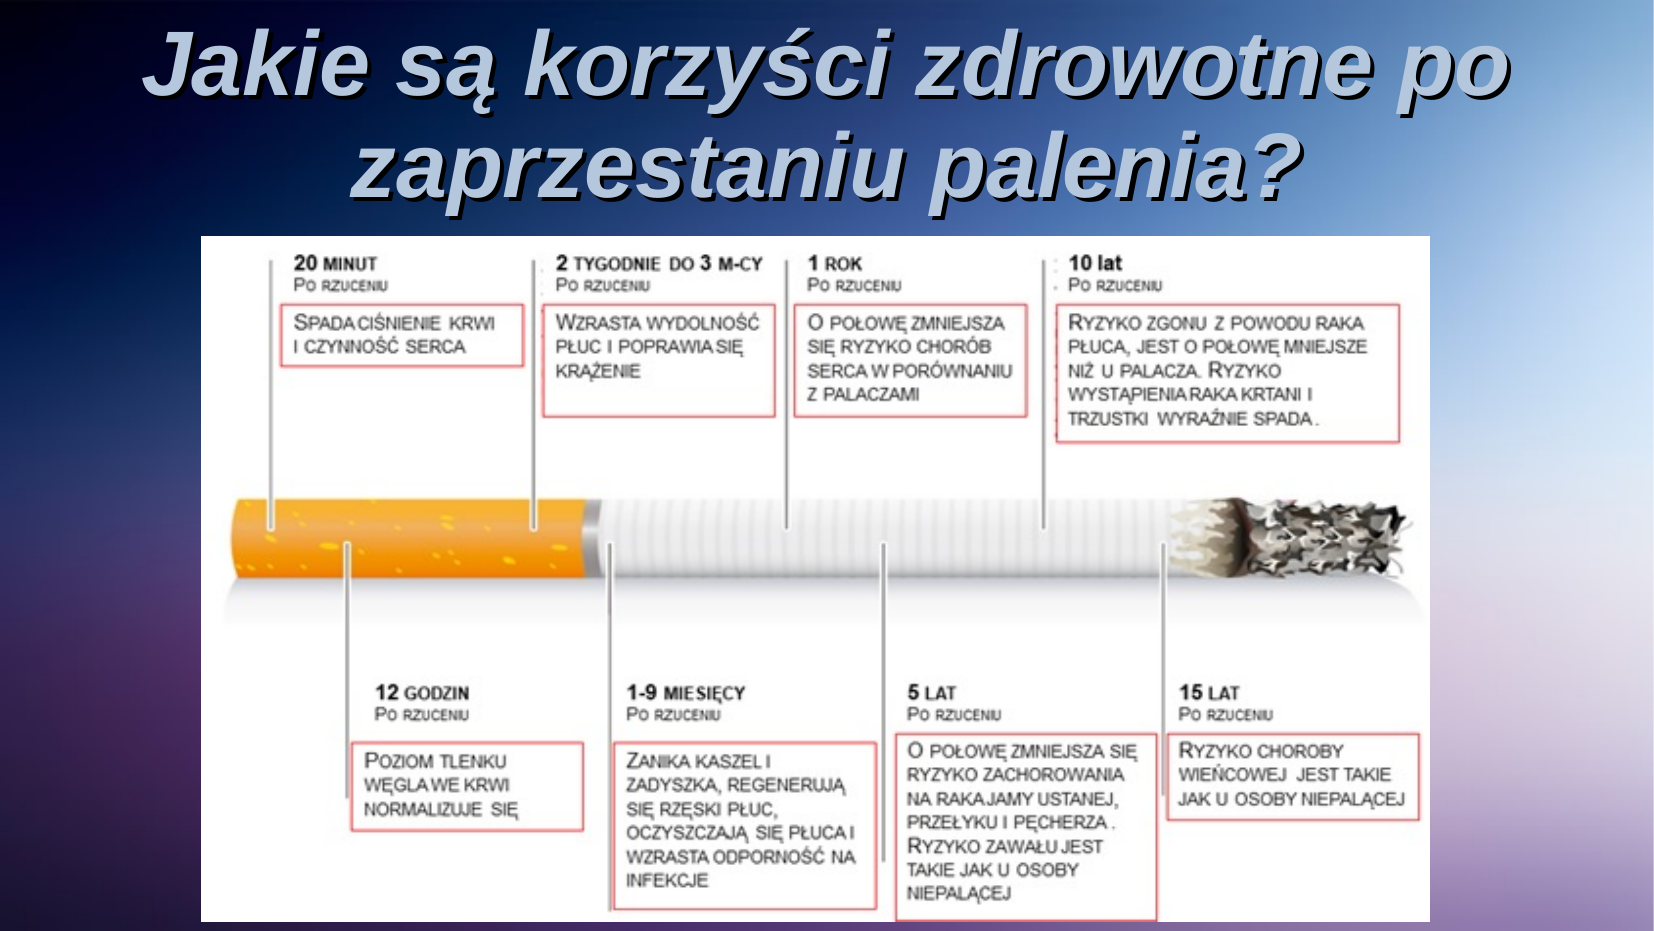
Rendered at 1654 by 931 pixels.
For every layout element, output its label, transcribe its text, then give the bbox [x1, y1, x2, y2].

title Jakie są korzyści zdrowotne po zaprzestaniu palenia? [82, 12, 1571, 218]
picture [0, 0, 1654, 931]
